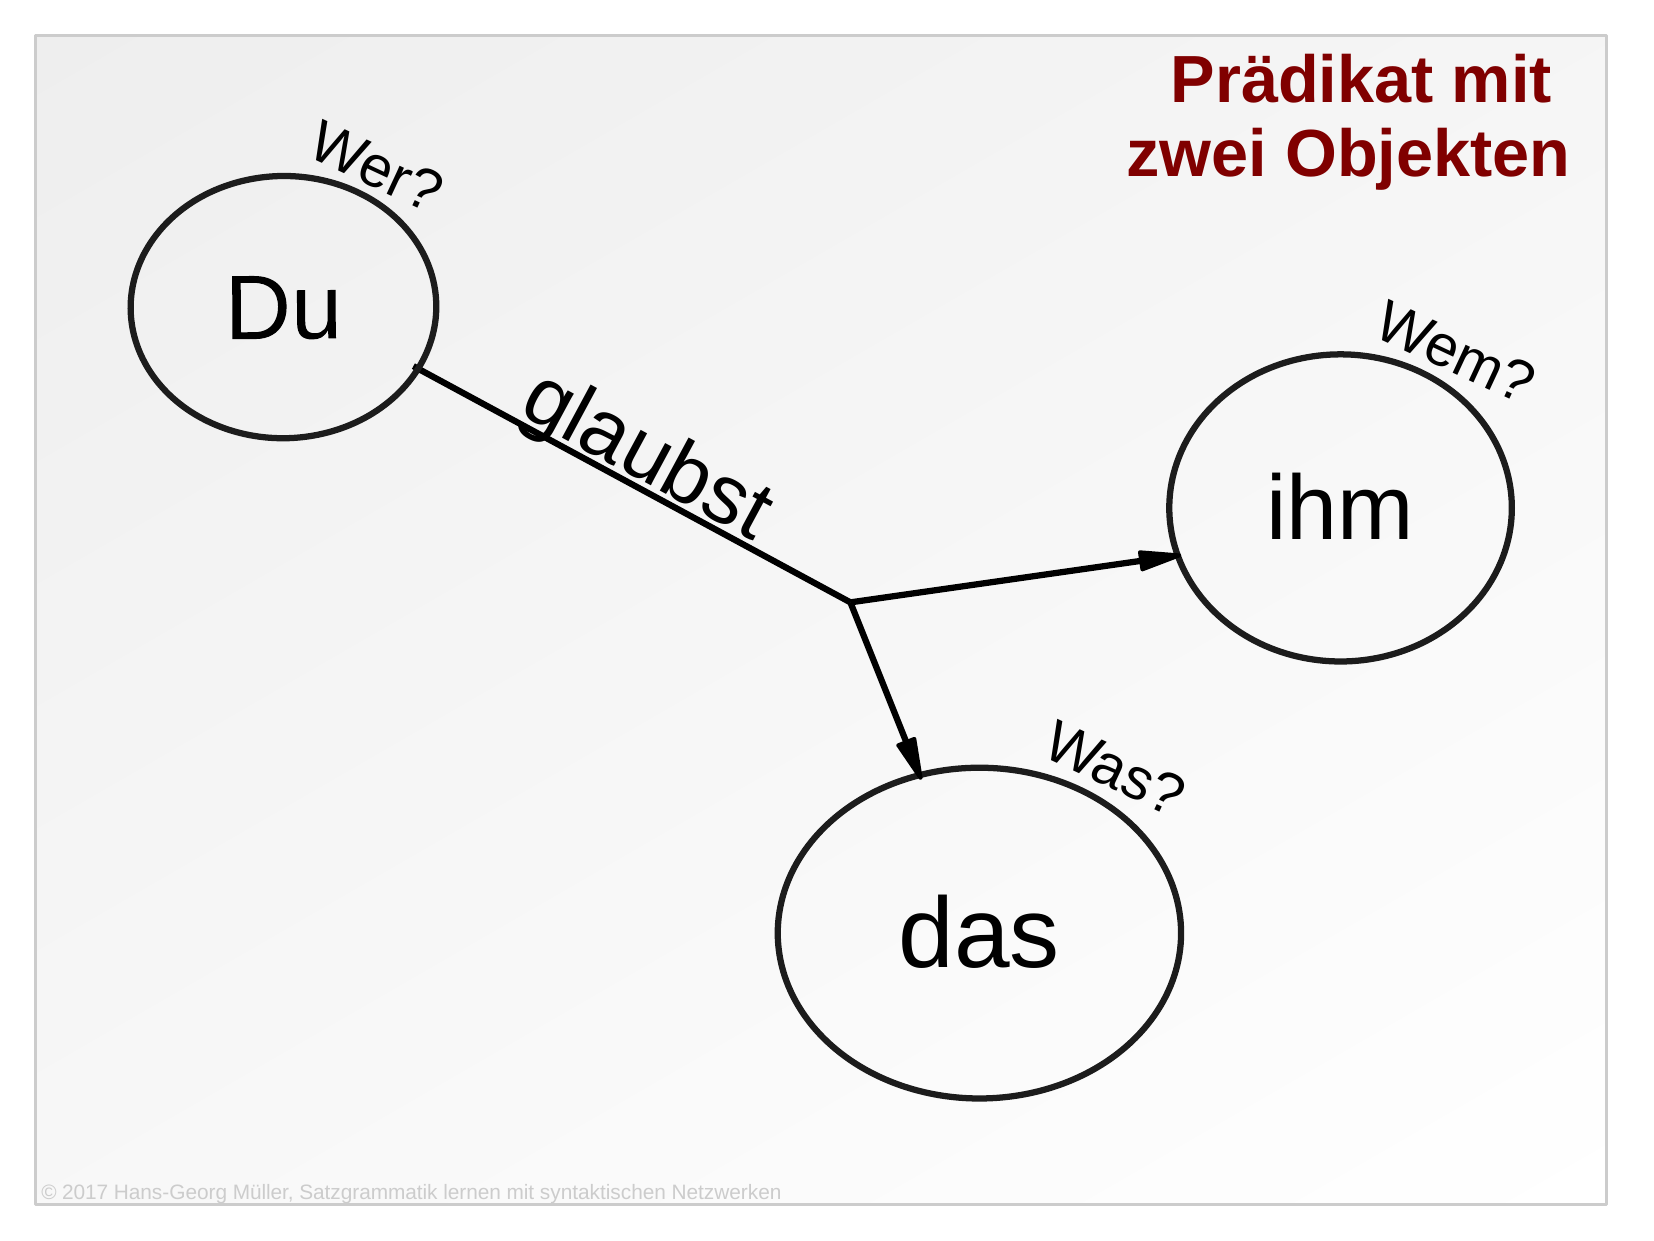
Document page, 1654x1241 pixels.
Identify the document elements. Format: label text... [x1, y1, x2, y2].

text_box Du [130, 176, 437, 439]
title Prädikat mit zwei Objekten [82, 41, 1571, 192]
text_box ihm [1169, 354, 1512, 662]
text_box Wem? [1349, 274, 1571, 434]
text_box das [777, 767, 1182, 1099]
text_box Wer? [277, 94, 479, 257]
text_box Was? [1018, 695, 1240, 855]
